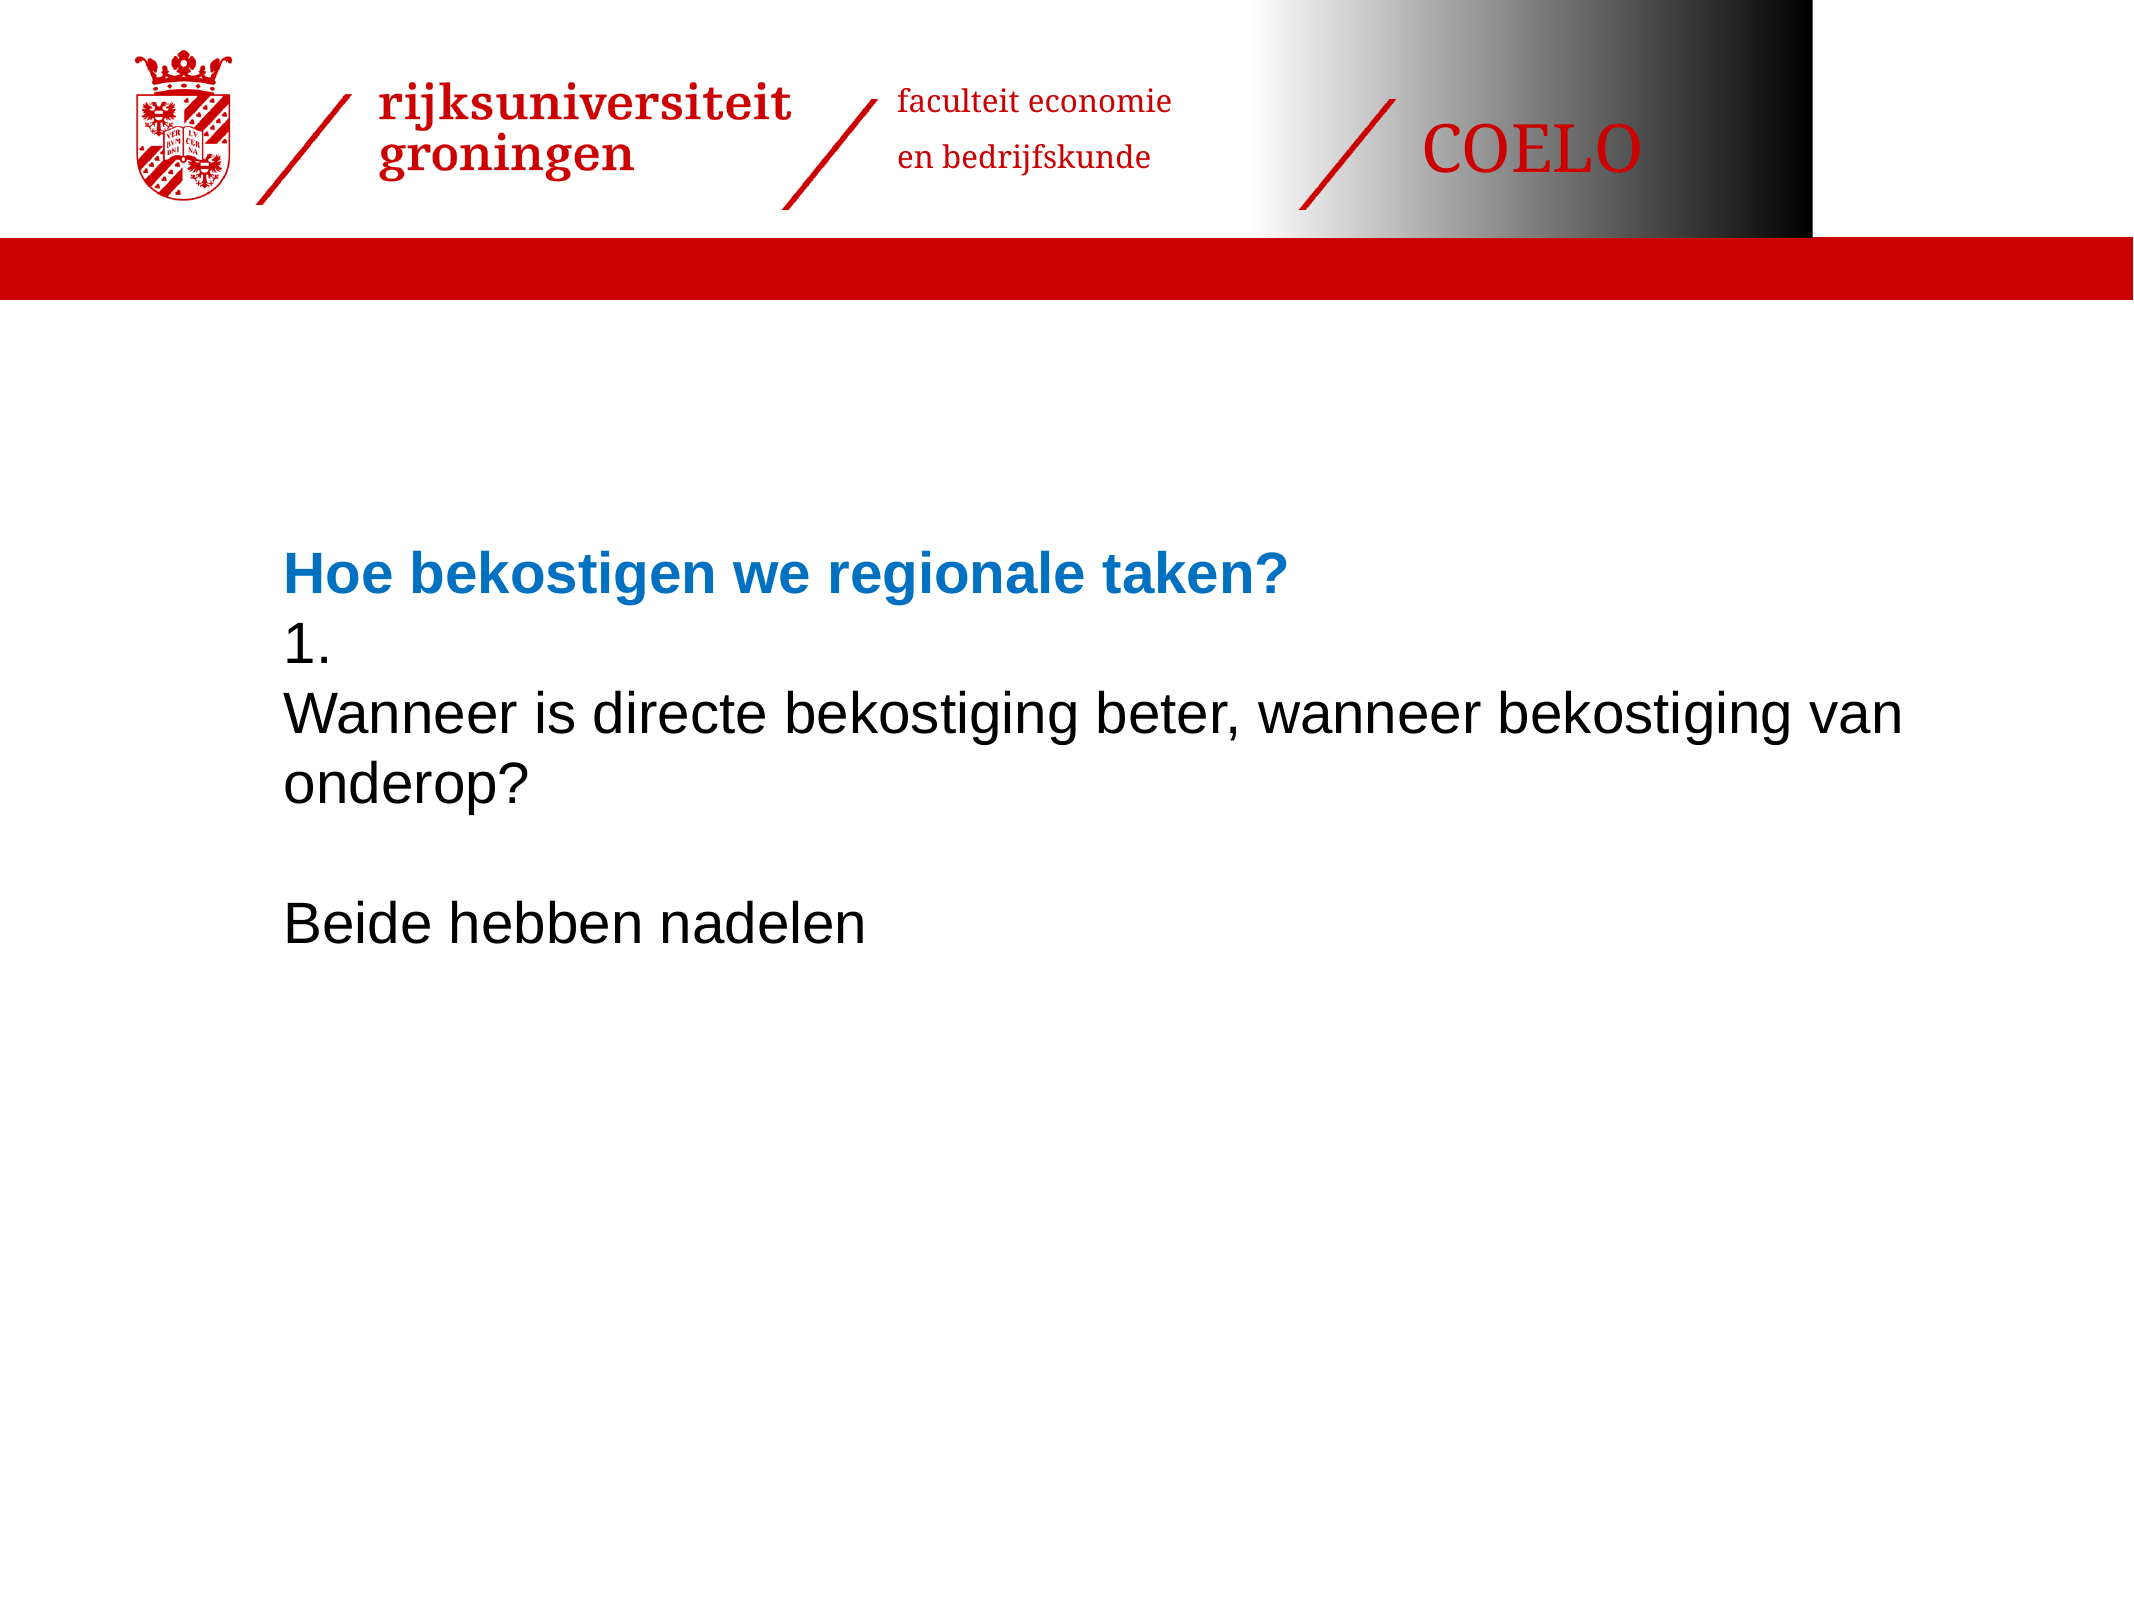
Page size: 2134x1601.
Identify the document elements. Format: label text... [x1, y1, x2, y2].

text_box Hoe bekostigen we regionale taken? Wanneer is directe bekostiging beter, wanneer bekostiging van onderop? Beide hebben nadelen [268, 528, 2134, 968]
picture [135, 50, 878, 210]
picture [1298, 99, 1396, 210]
